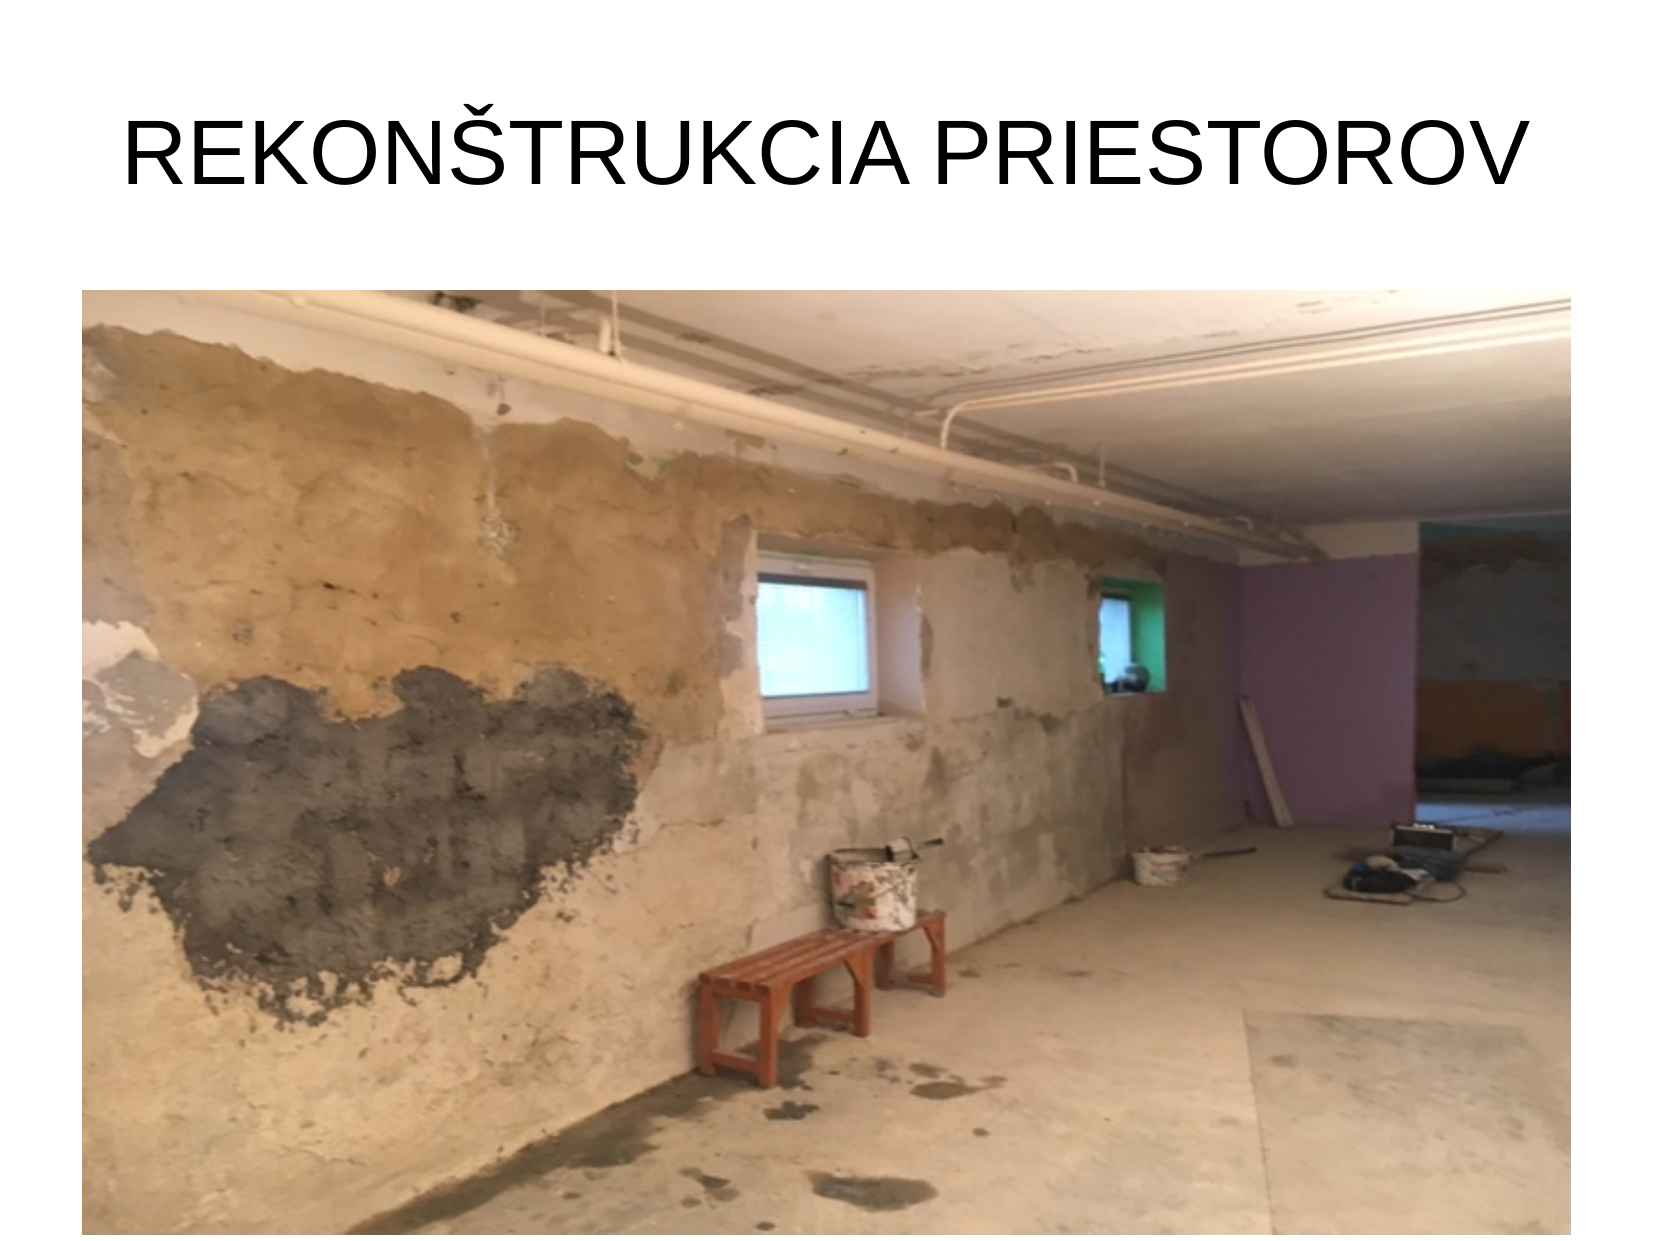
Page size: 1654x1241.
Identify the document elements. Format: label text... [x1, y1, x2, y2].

title REKONŠTRUKCIA PRIESTOROV [82, 49, 1571, 257]
picture [82, 290, 1571, 1236]
